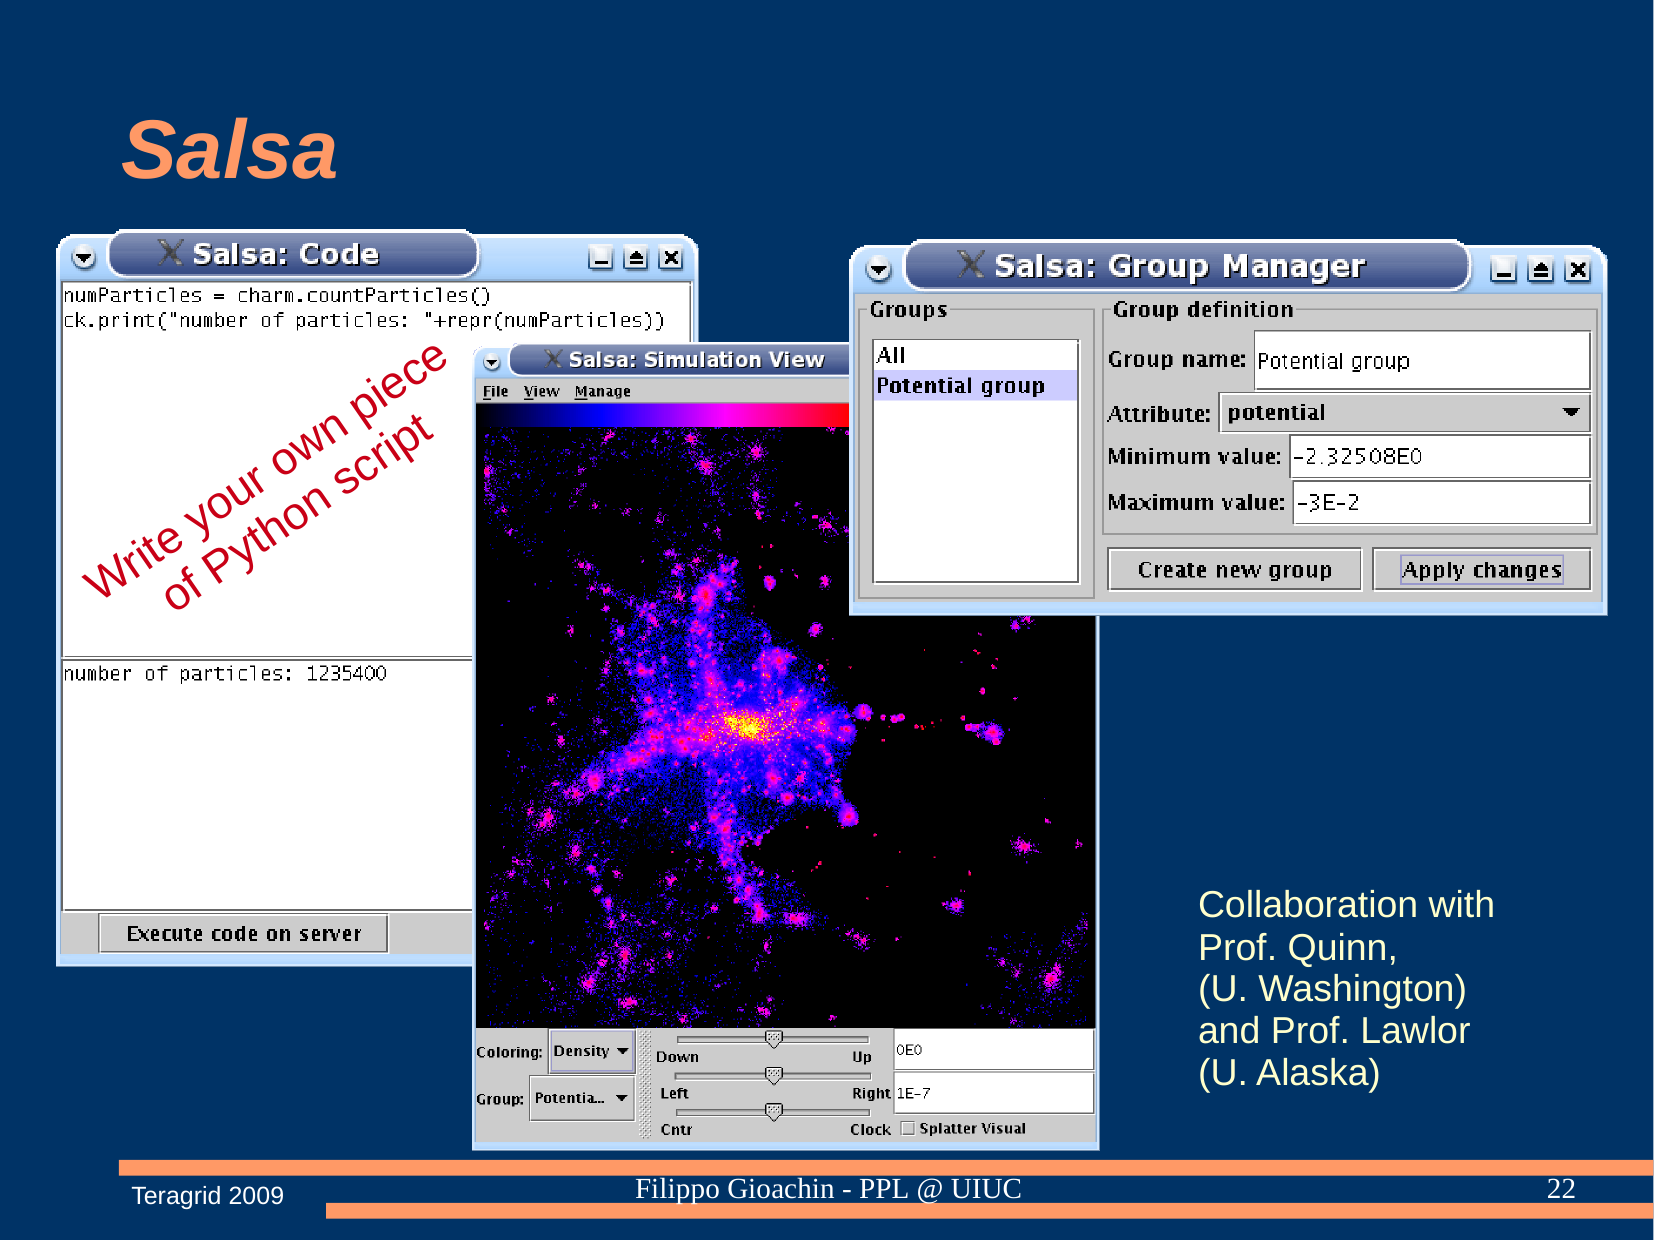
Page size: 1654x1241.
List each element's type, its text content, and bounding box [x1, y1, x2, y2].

picture [56, 229, 1608, 1151]
text_box Write your own piece of Python script [60, 313, 504, 669]
title Salsa [121, 46, 1534, 254]
text_box Collaboration with Prof. Quinn, (U. Washington) and Prof. Lawlor (U. Alaska) [1183, 876, 1550, 1102]
